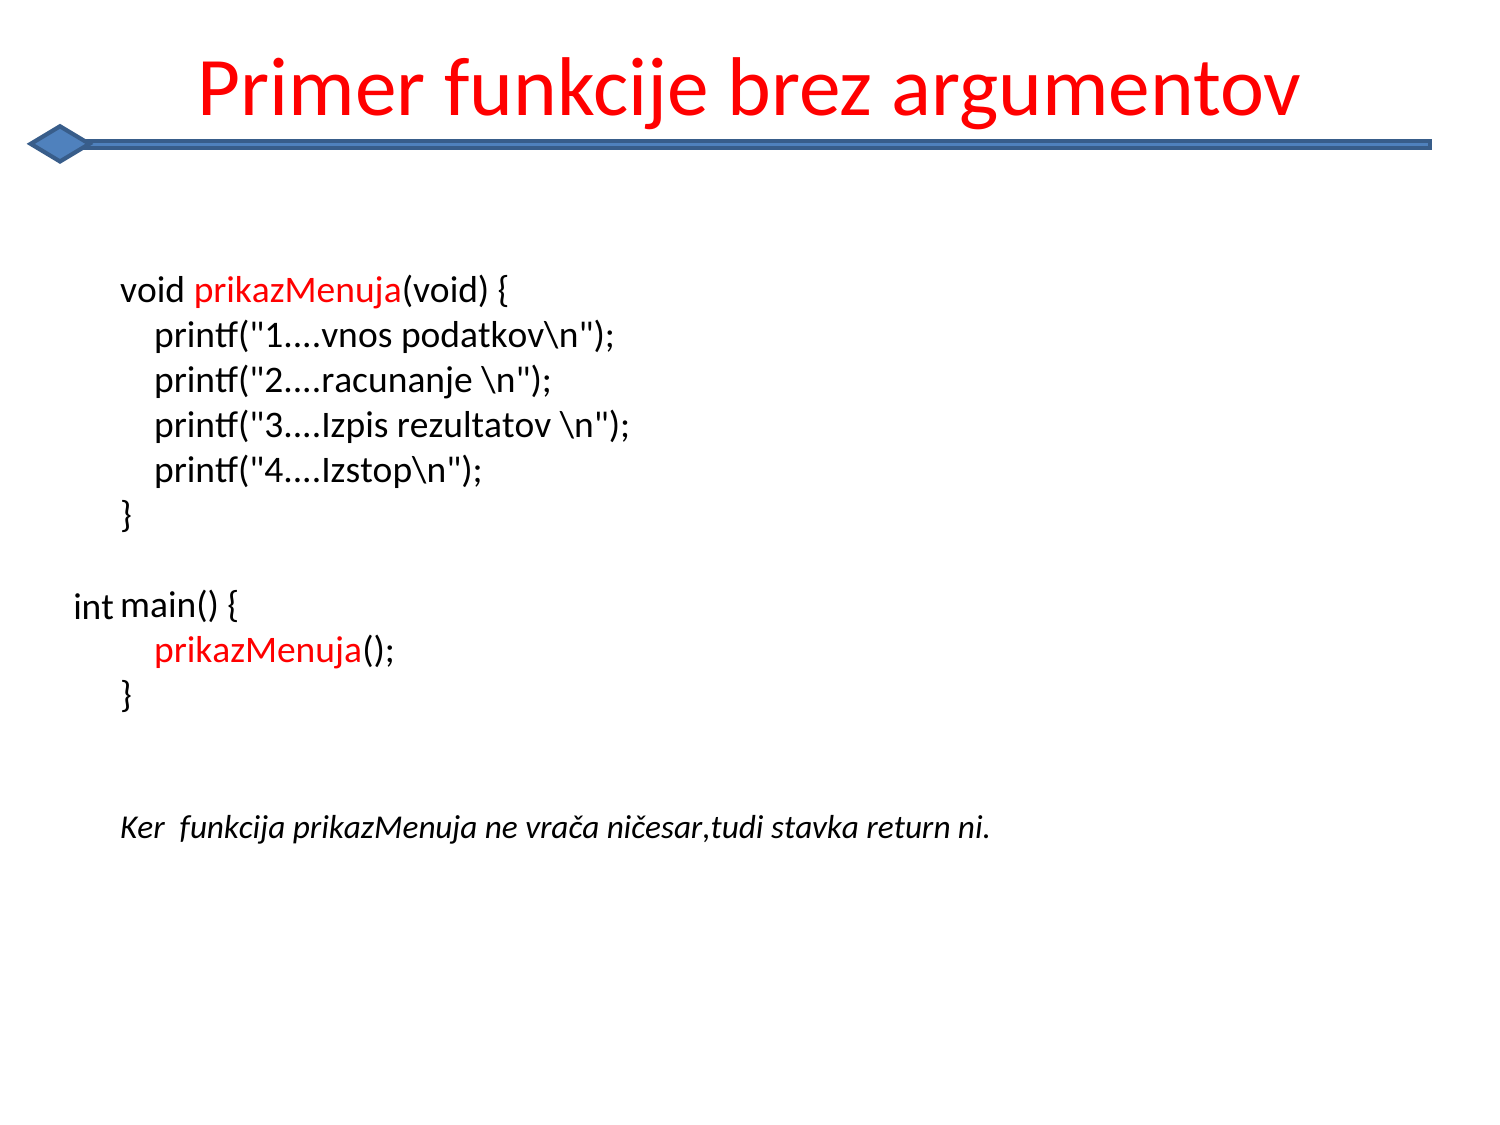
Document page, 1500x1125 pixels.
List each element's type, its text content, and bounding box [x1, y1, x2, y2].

title Primer funkcije brez argumentov [75, 23, 1426, 141]
text_box void prikazMenuja(void) { printf("1....vnos podatkov\n"); printf("2....racunanje \n"); printf("3....Izpis rezultatov \n"); printf("4....Izstop\n"); } main() { prikazMenuja(); } Ker funkcija prikazMenuja ne vrača ničesar,tudi stavka return ni. [105, 257, 1360, 854]
text_box int [58, 574, 141, 635]
